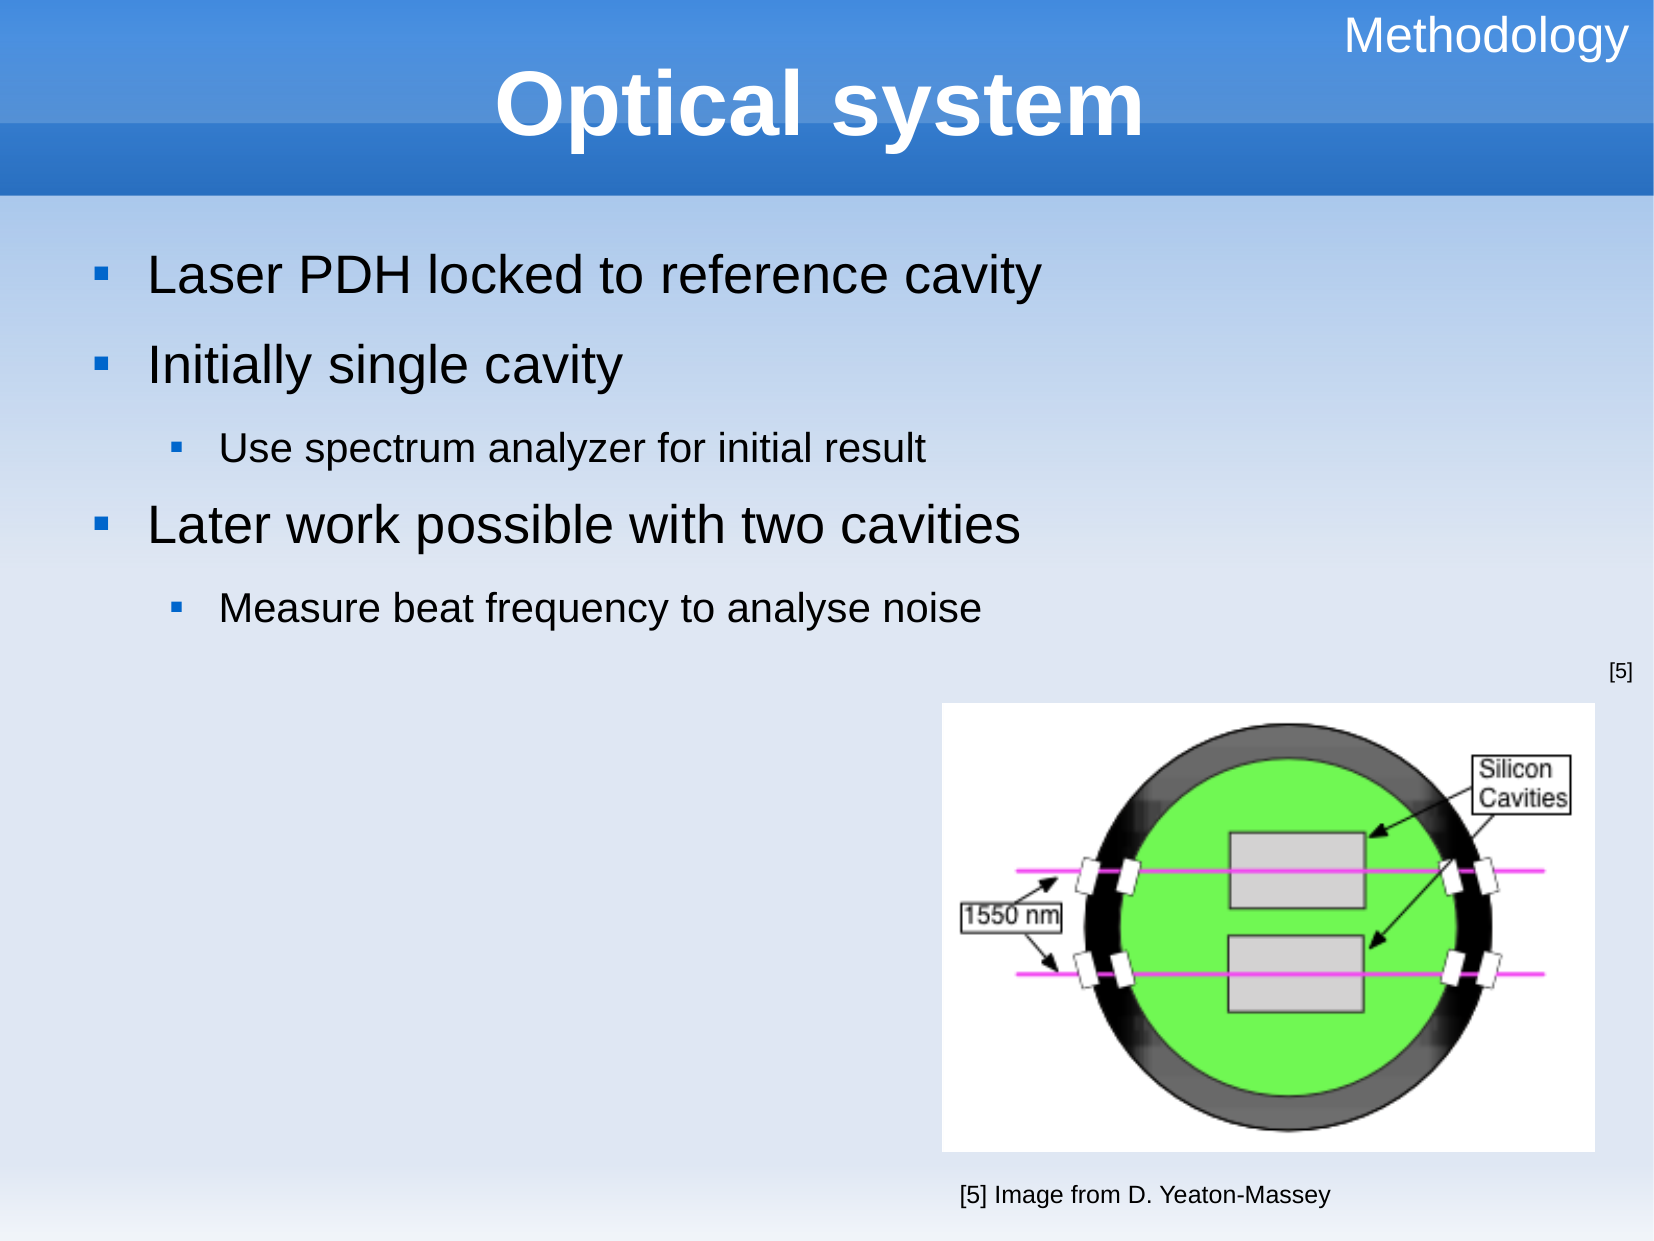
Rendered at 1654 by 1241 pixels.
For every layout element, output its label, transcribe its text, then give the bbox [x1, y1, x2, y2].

title Optical system [76, 0, 1565, 208]
list Laser PDH locked to reference cavity Initially single cavity Use spectrum analyzer for initial result Later work possible with two cavities Measure beat frequency to analyse noise [76, 244, 1565, 1049]
picture [0, 0, 1654, 1241]
text_box [5] [1594, 649, 1654, 709]
text_box Methodology [1328, 0, 1654, 71]
text_box [5] Image from D. Yeaton-Massey [944, 1173, 1565, 1217]
